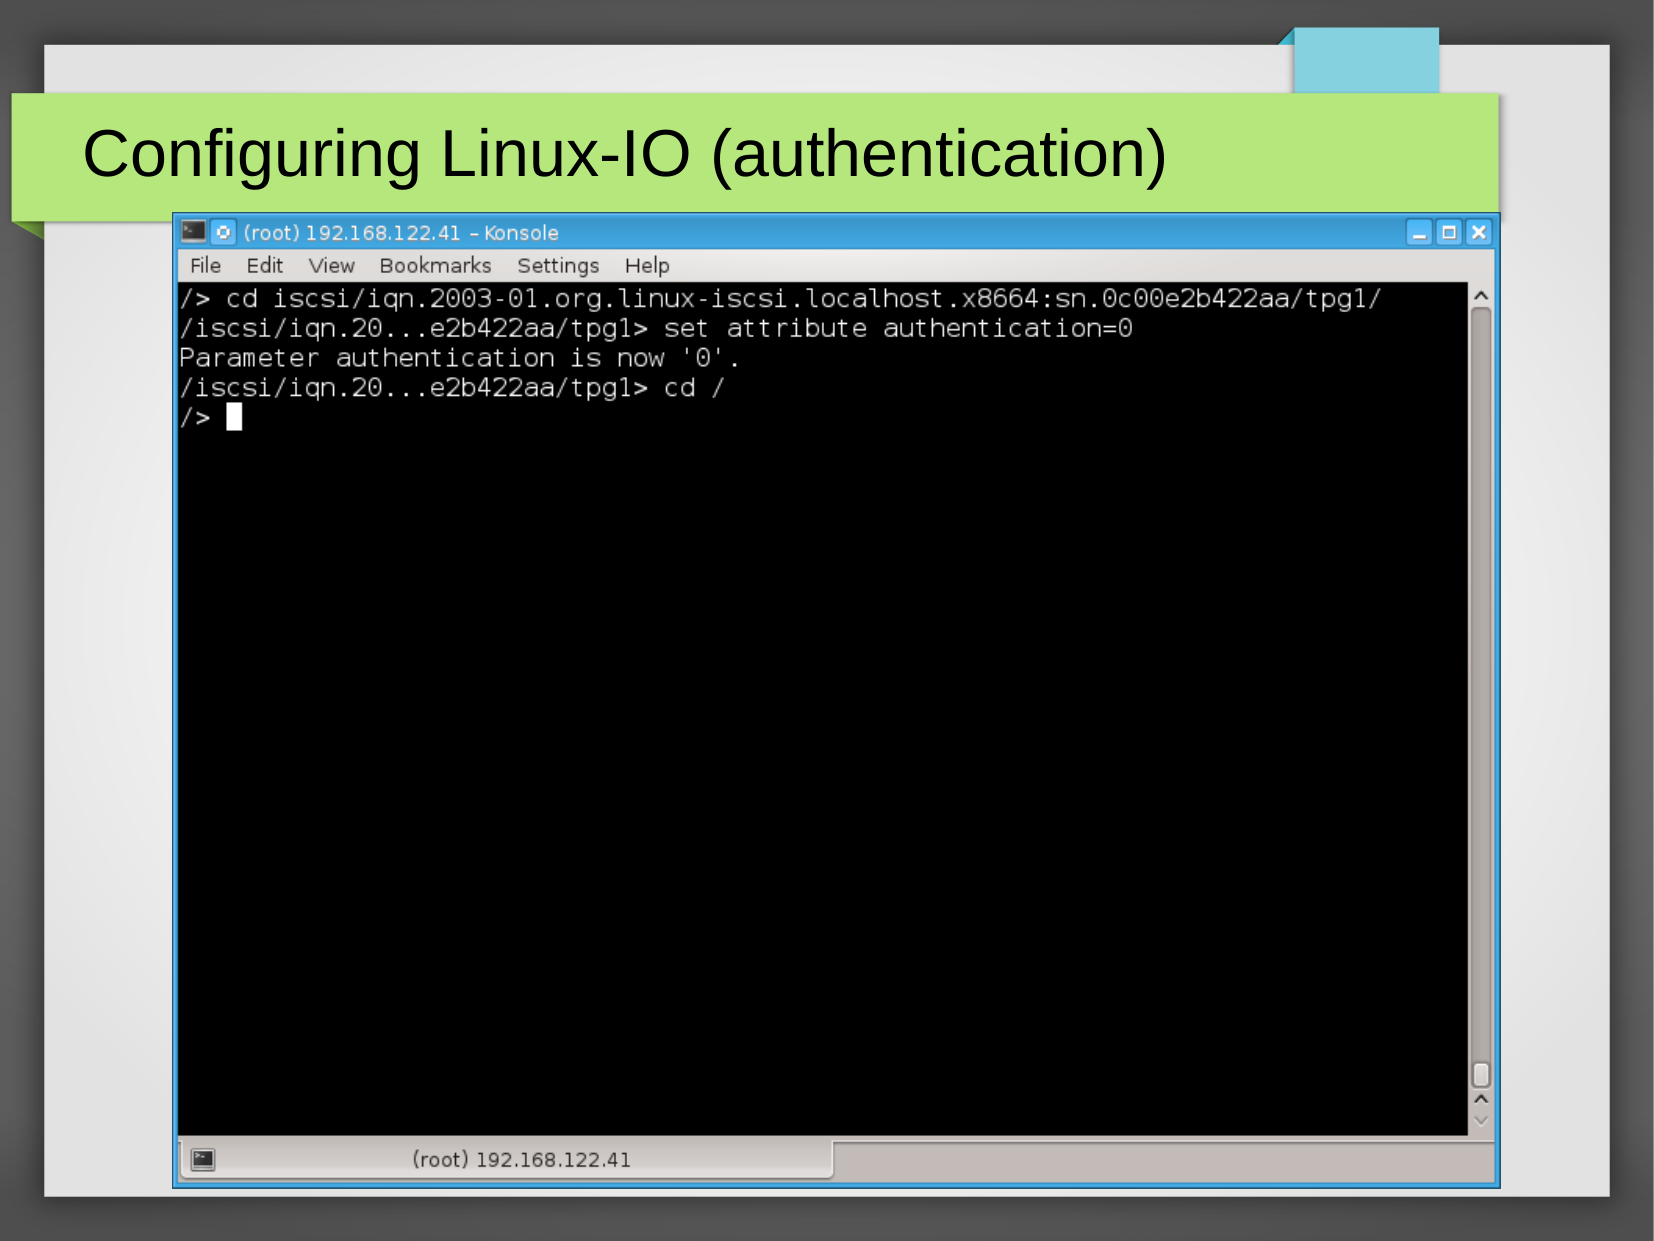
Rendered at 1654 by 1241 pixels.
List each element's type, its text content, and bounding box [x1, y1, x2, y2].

title Configuring Linux-IO (authentication) [82, 94, 1264, 213]
picture [0, 0, 1654, 1241]
